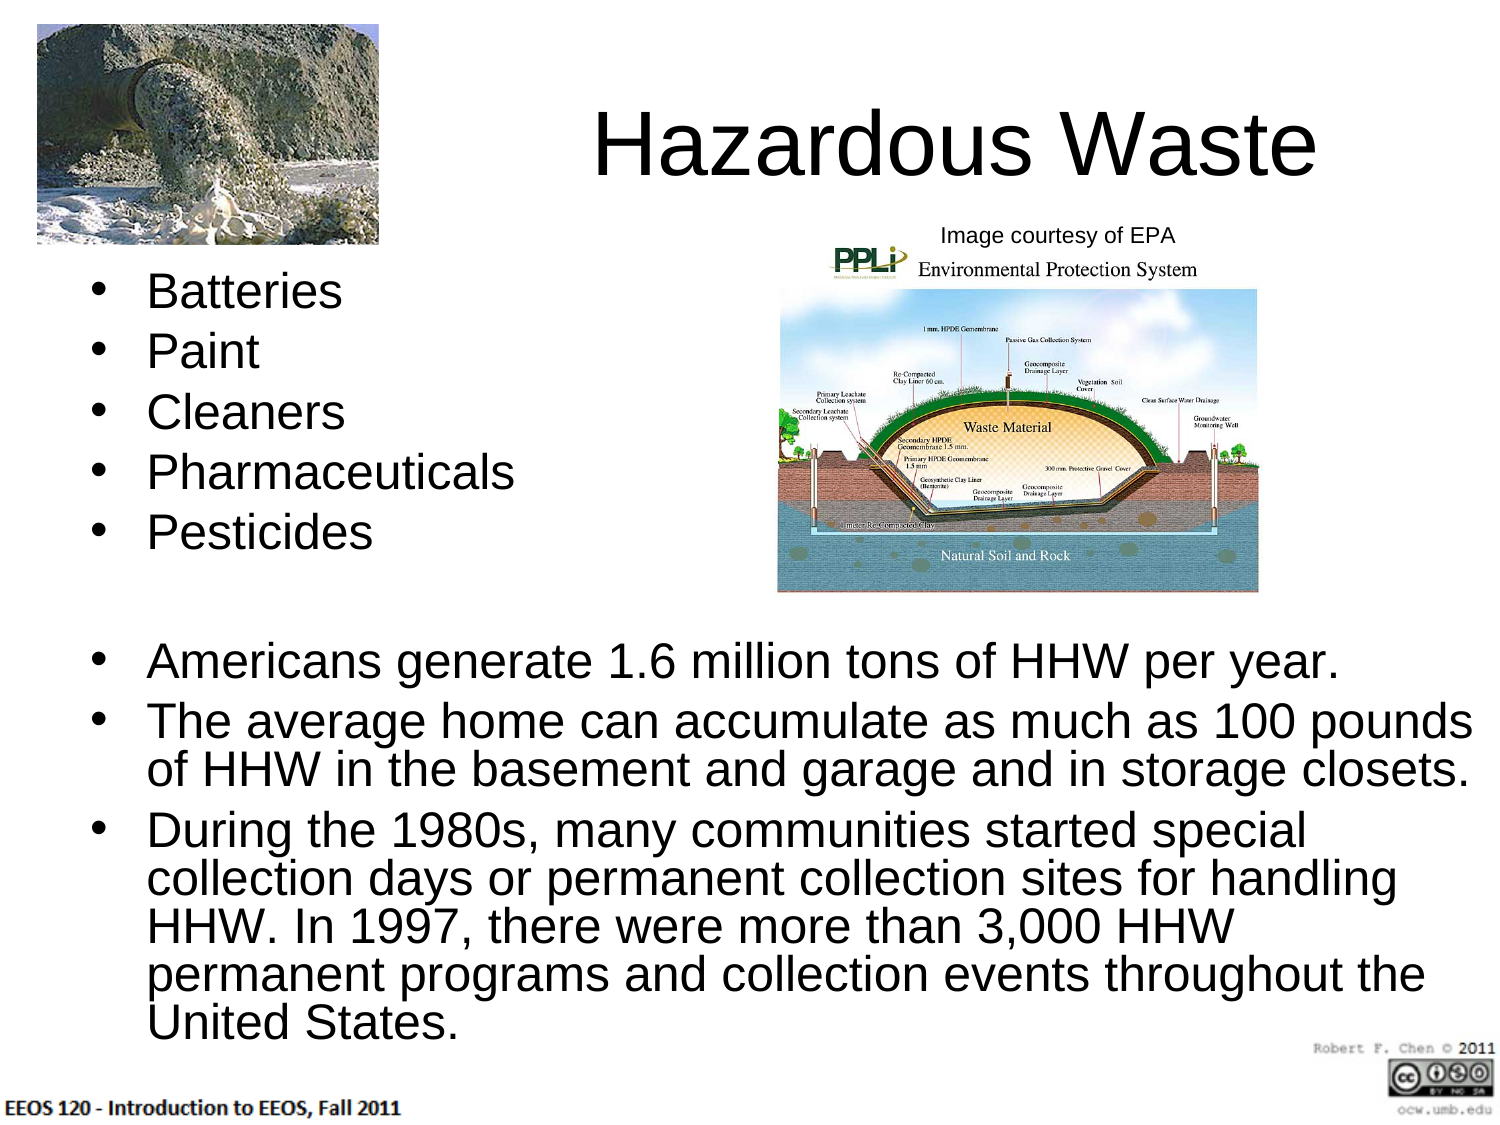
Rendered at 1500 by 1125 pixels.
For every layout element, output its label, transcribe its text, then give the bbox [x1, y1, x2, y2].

picture [0, 1090, 406, 1125]
text_box Image courtesy of EPA [925, 212, 1191, 256]
picture [37, 24, 379, 245]
picture [774, 237, 1264, 596]
picture [1306, 1032, 1500, 1125]
list Batteries Paint Cleaners Pharmaceuticals Pesticides Americans generate 1.6 million tons of HHW per year. The average home can accumulate as much as 100 pounds of HHW in the basement and garage and in storage closets. During the 1980s, many communities started special collection days or permanent collection sites for handling HHW. In 1997, there were more than 3,000 HHW permanent programs and collection events throughout the United States. [75, 262, 1500, 1125]
title Hazardous Waste [487, 45, 1425, 233]
